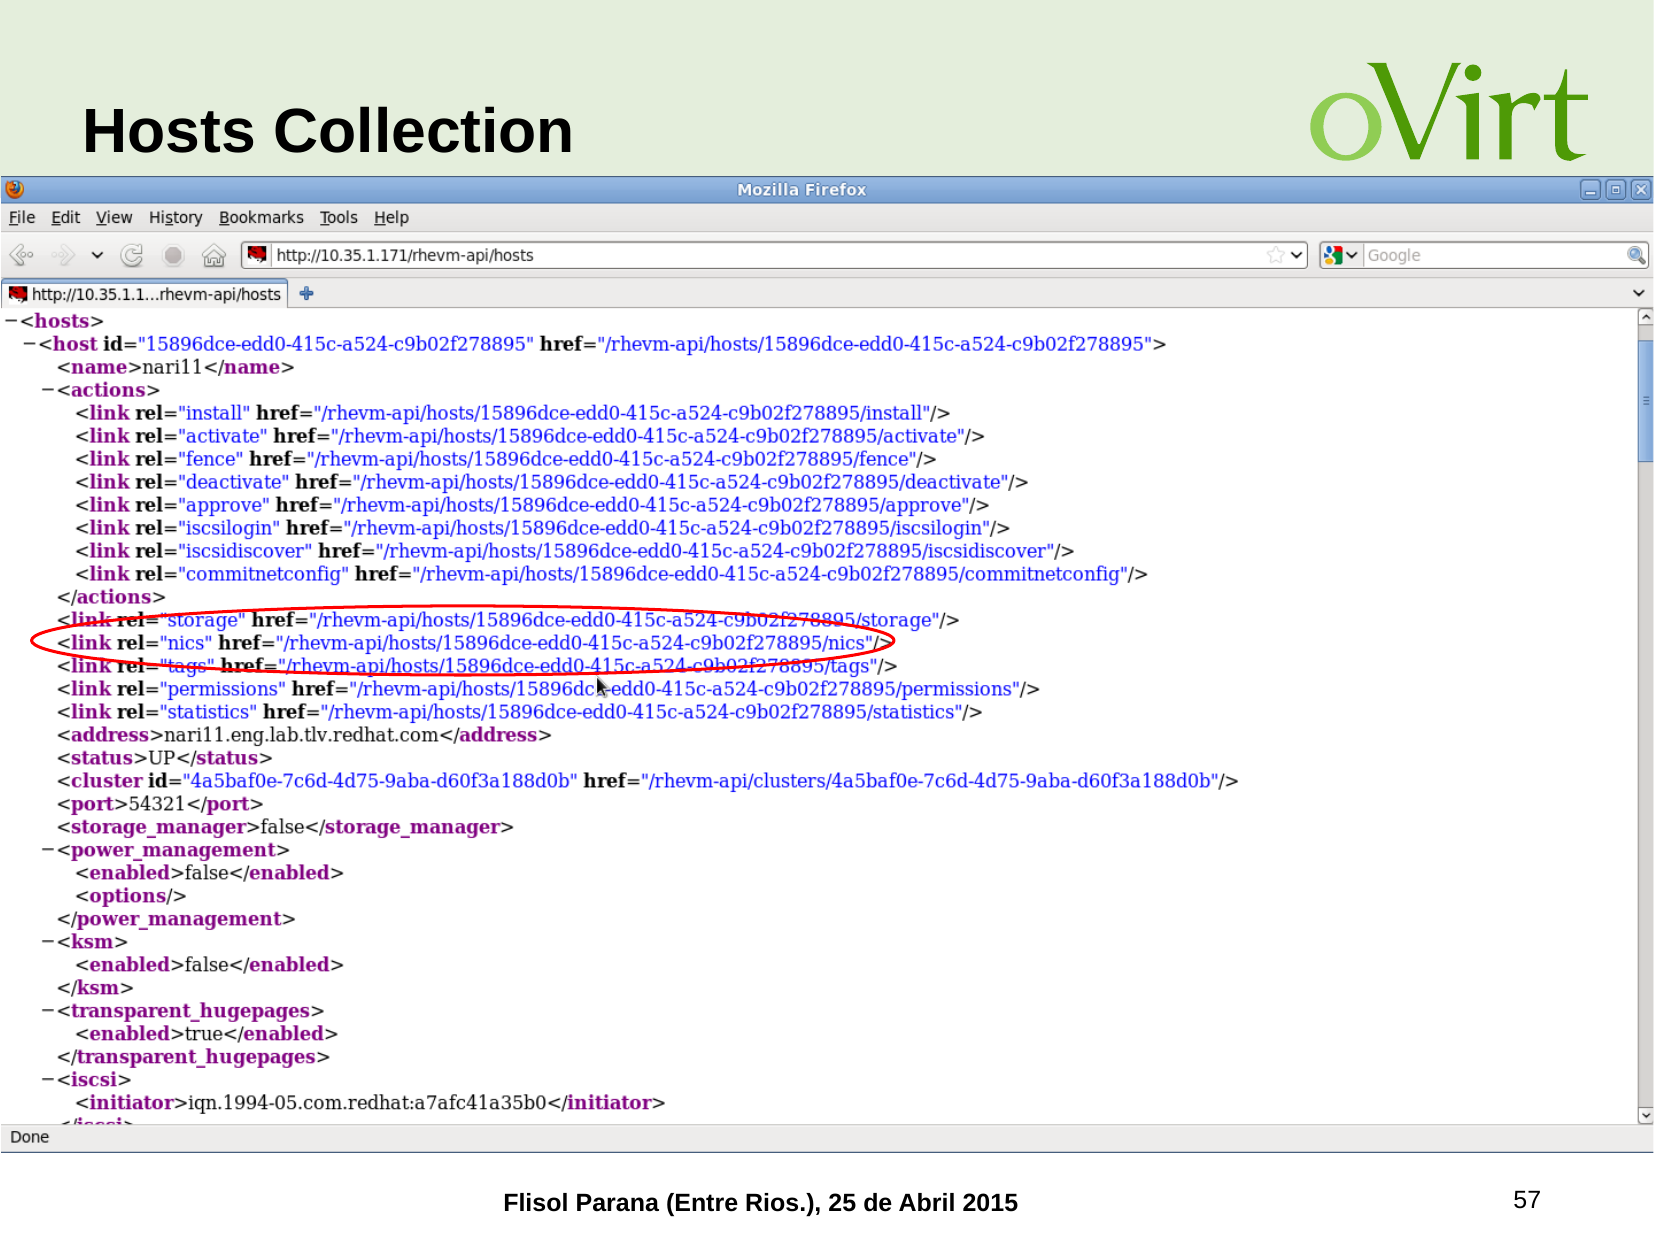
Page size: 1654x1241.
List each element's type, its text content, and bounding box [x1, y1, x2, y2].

picture [1, 176, 1654, 1153]
title Hosts Collection [82, 37, 1571, 176]
